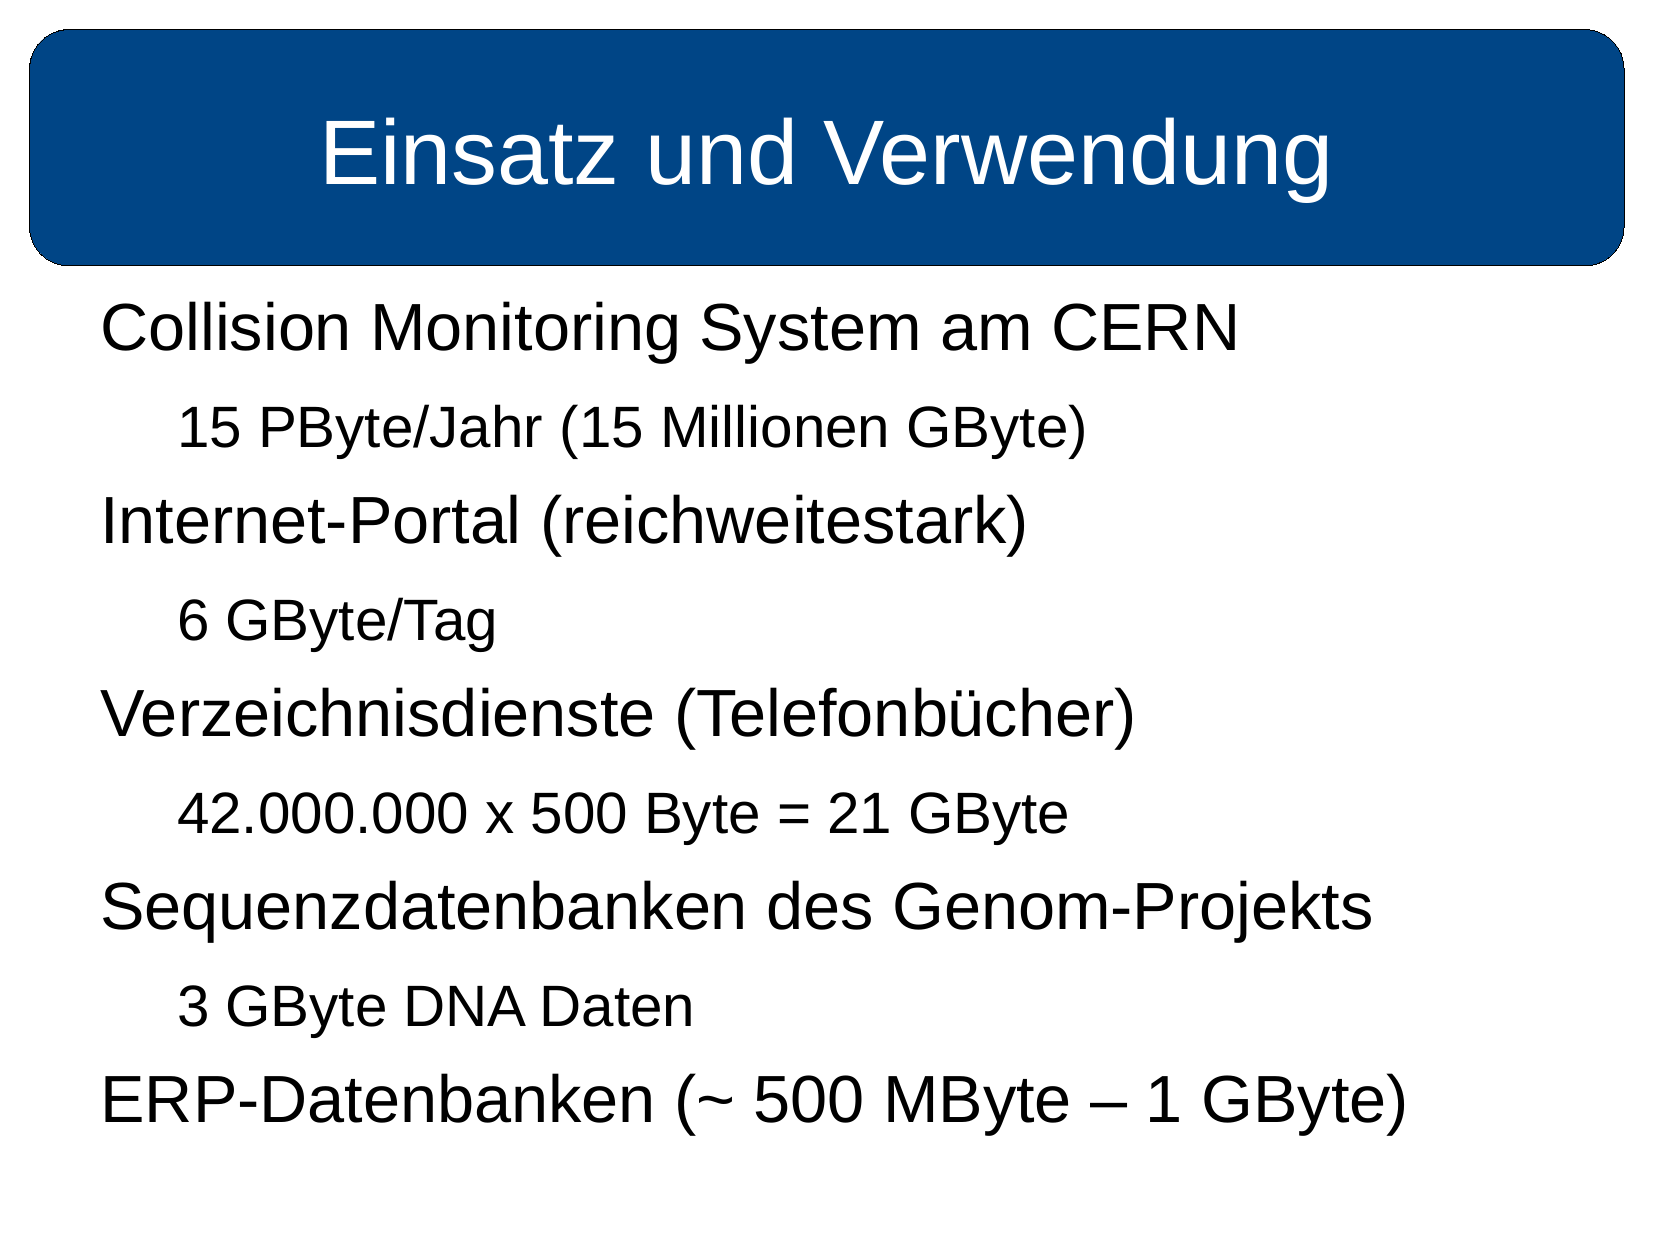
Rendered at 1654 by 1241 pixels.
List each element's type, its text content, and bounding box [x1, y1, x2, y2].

title Einsatz und Verwendung [82, 49, 1571, 257]
list Collision Monitoring System am CERN 15 PByte/Jahr (15 Millionen GByte) Internet-Portal (reichweitestark) 6 GByte/Tag Verzeichnisdienste (Telefonbücher) 42.000.000 x 500 Byte = 21 GByte Sequenzdatenbanken des Genom-Projekts 3 GByte DNA Daten ERP-Datenbanken (~ 500 MByte – 1 GByte) [82, 290, 1571, 1136]
